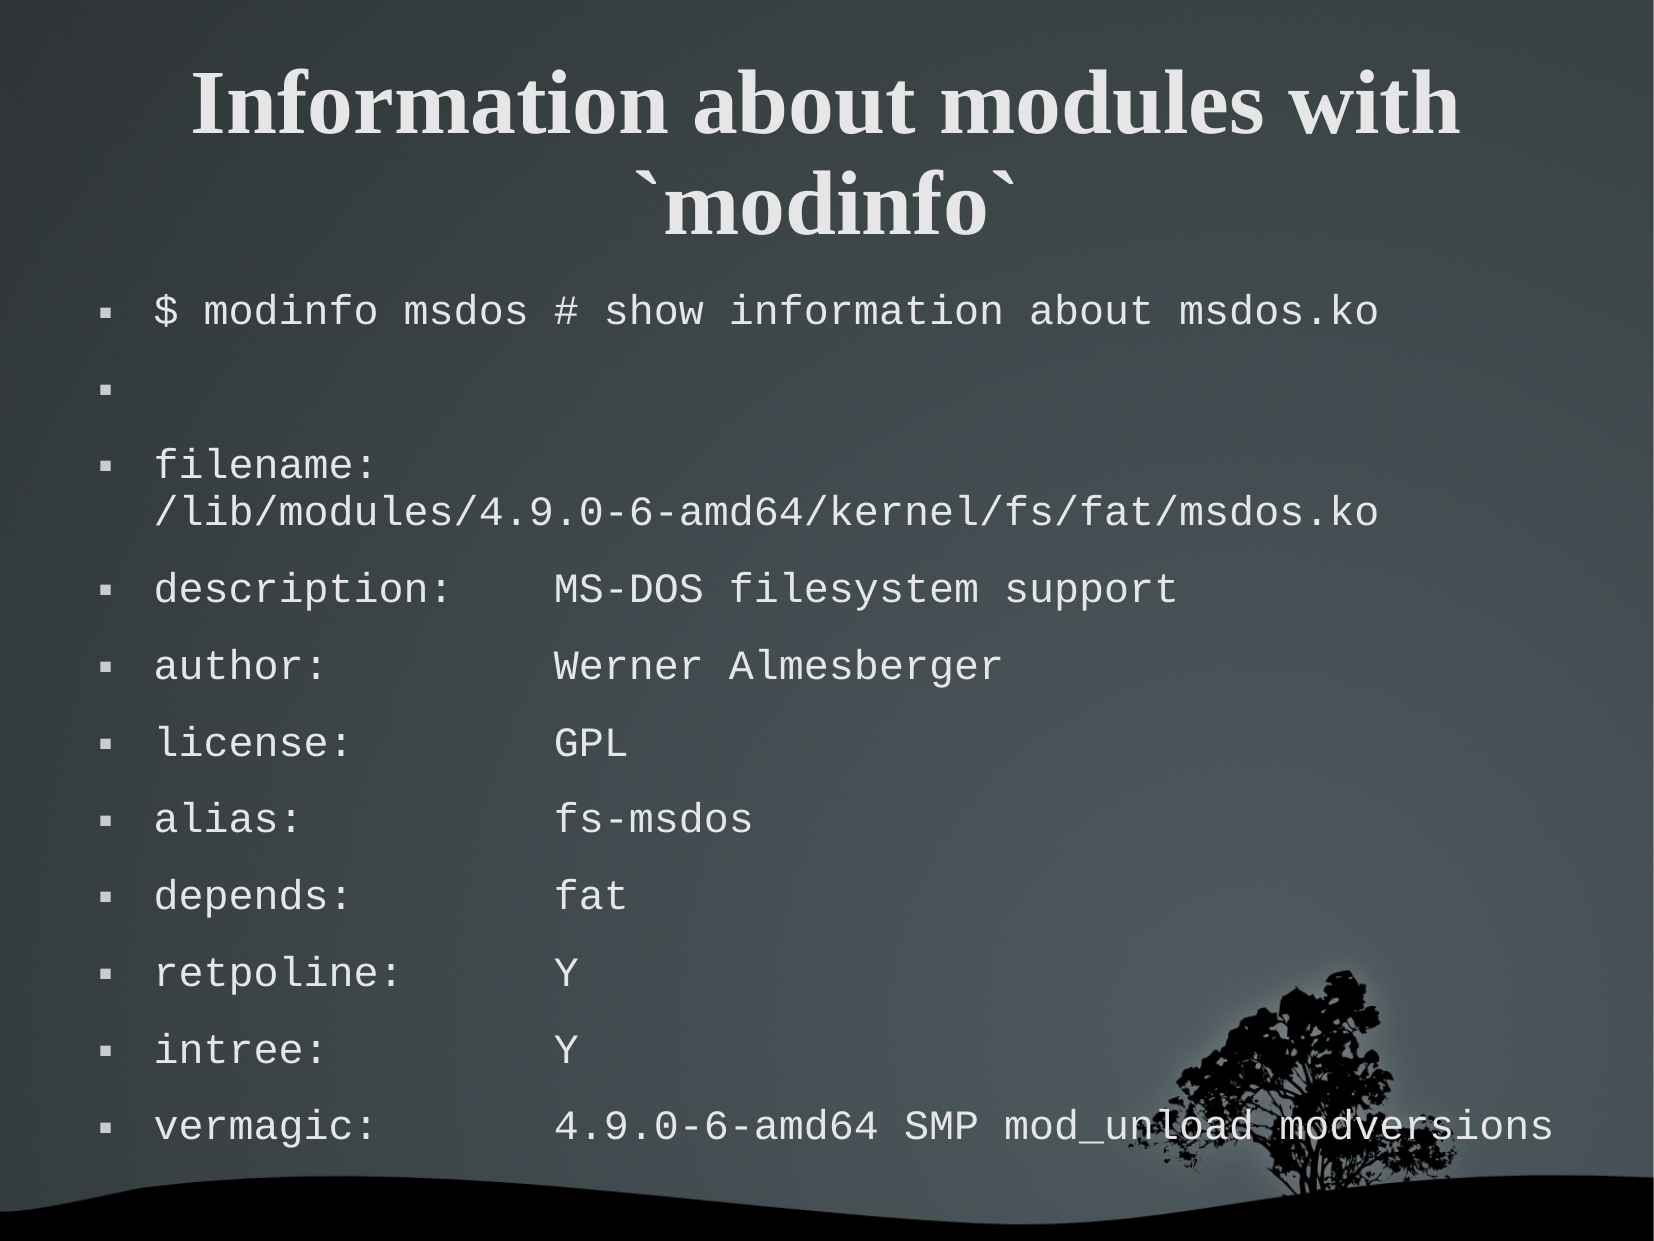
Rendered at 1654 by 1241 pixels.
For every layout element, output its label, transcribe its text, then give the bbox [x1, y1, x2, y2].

list $ modinfo msdos # show information about msdos.ko filename: /lib/modules/4.9.0-6-amd64/kernel/fs/fat/msdos.ko description: MS-DOS filesystem support author: Werner Almesberger license: GPL alias: fs-msdos depends: fat retpoline: Y intree: Y vermagic: 4.9.0-6-amd64 SMP mod_unload modversions [82, 290, 1571, 1109]
picture [0, 0, 1654, 1241]
title Information about modules with `modinfo` [82, 33, 1571, 273]
